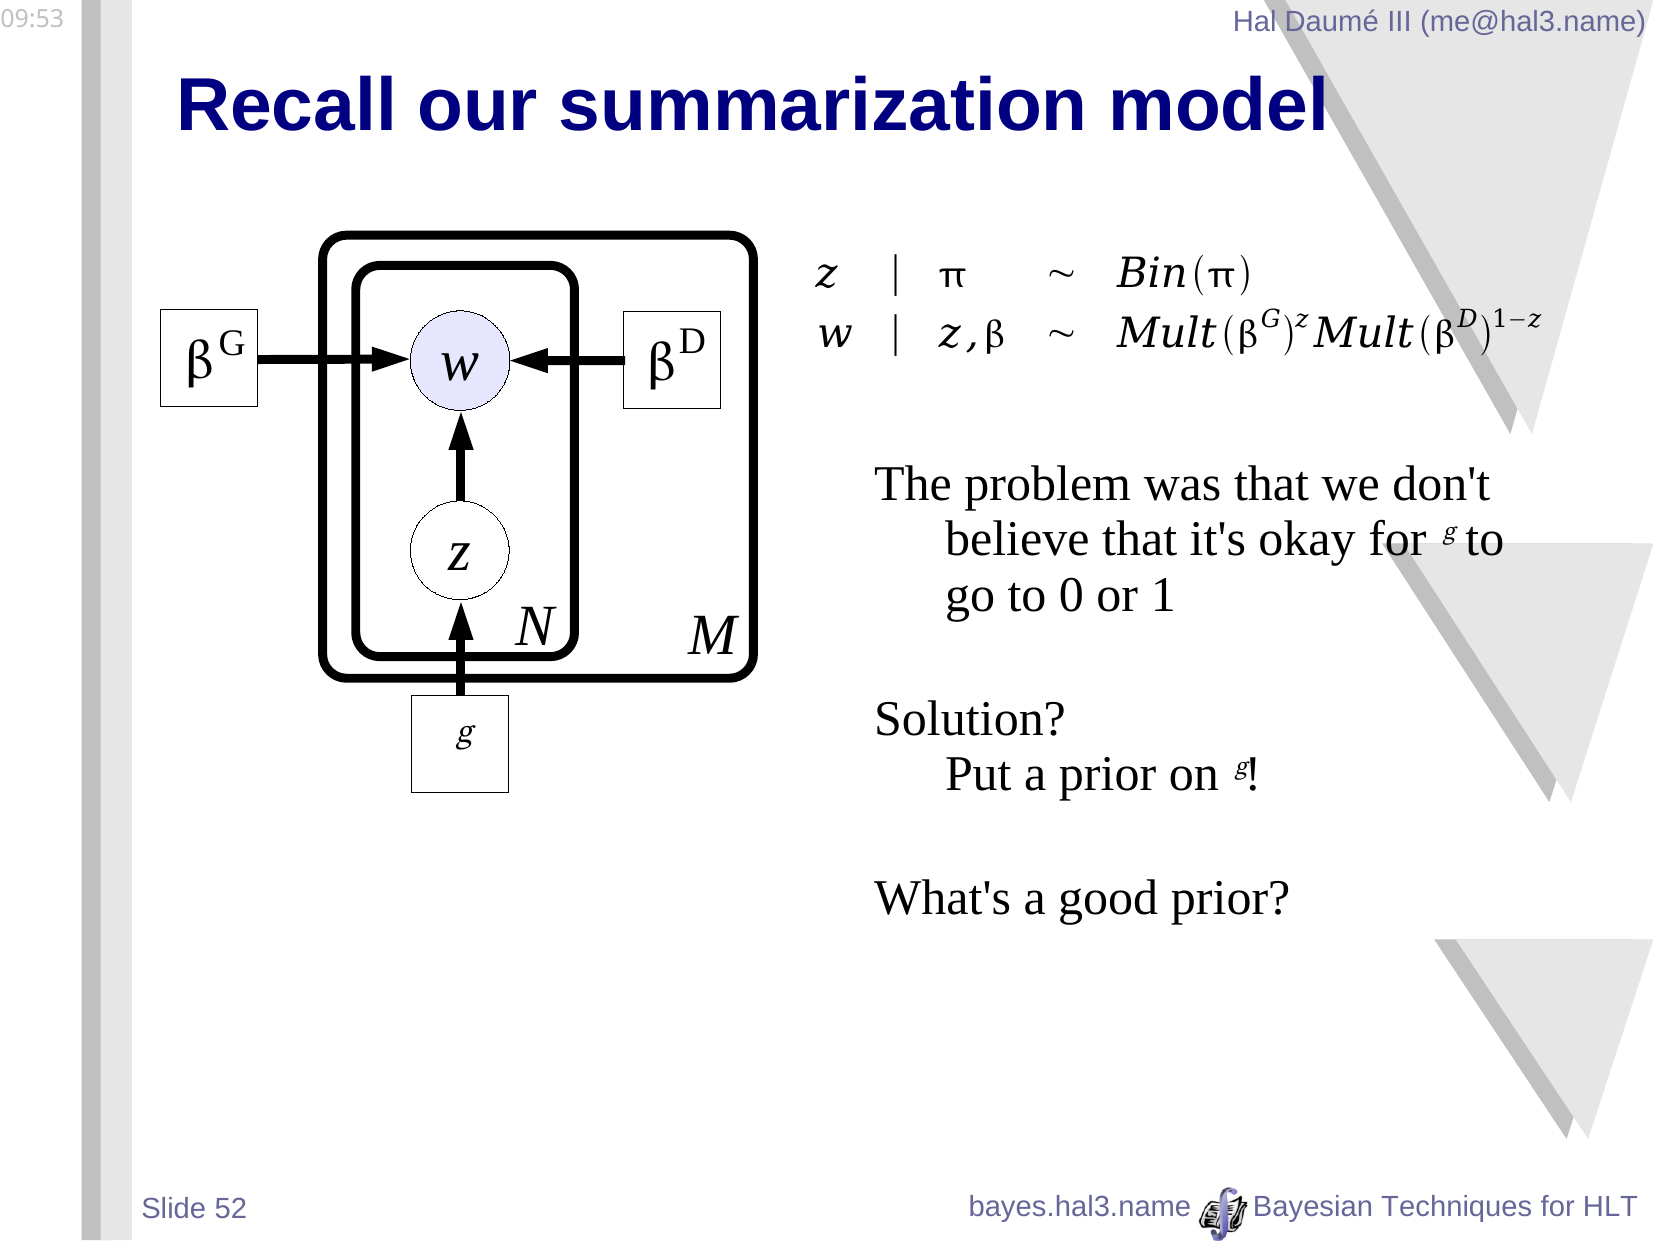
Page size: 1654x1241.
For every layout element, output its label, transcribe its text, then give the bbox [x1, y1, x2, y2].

text_box  [623, 311, 721, 409]
text_box N [515, 593, 561, 664]
text_box z [410, 501, 510, 600]
text_box M [688, 602, 733, 674]
text_box D [679, 319, 712, 366]
text_box w [410, 310, 510, 411]
title Recall our summarization model [176, 44, 1509, 166]
chart [809, 244, 1548, 362]
text_box  [411, 695, 509, 793]
picture [1198, 1186, 1248, 1241]
text_box  [160, 309, 258, 407]
list The problem was that we don't believe that it's okay for  to go to 0 or 1 Solution? Put a prior on ! What's a good prior? [862, 456, 1512, 1127]
text_box G [218, 322, 249, 369]
